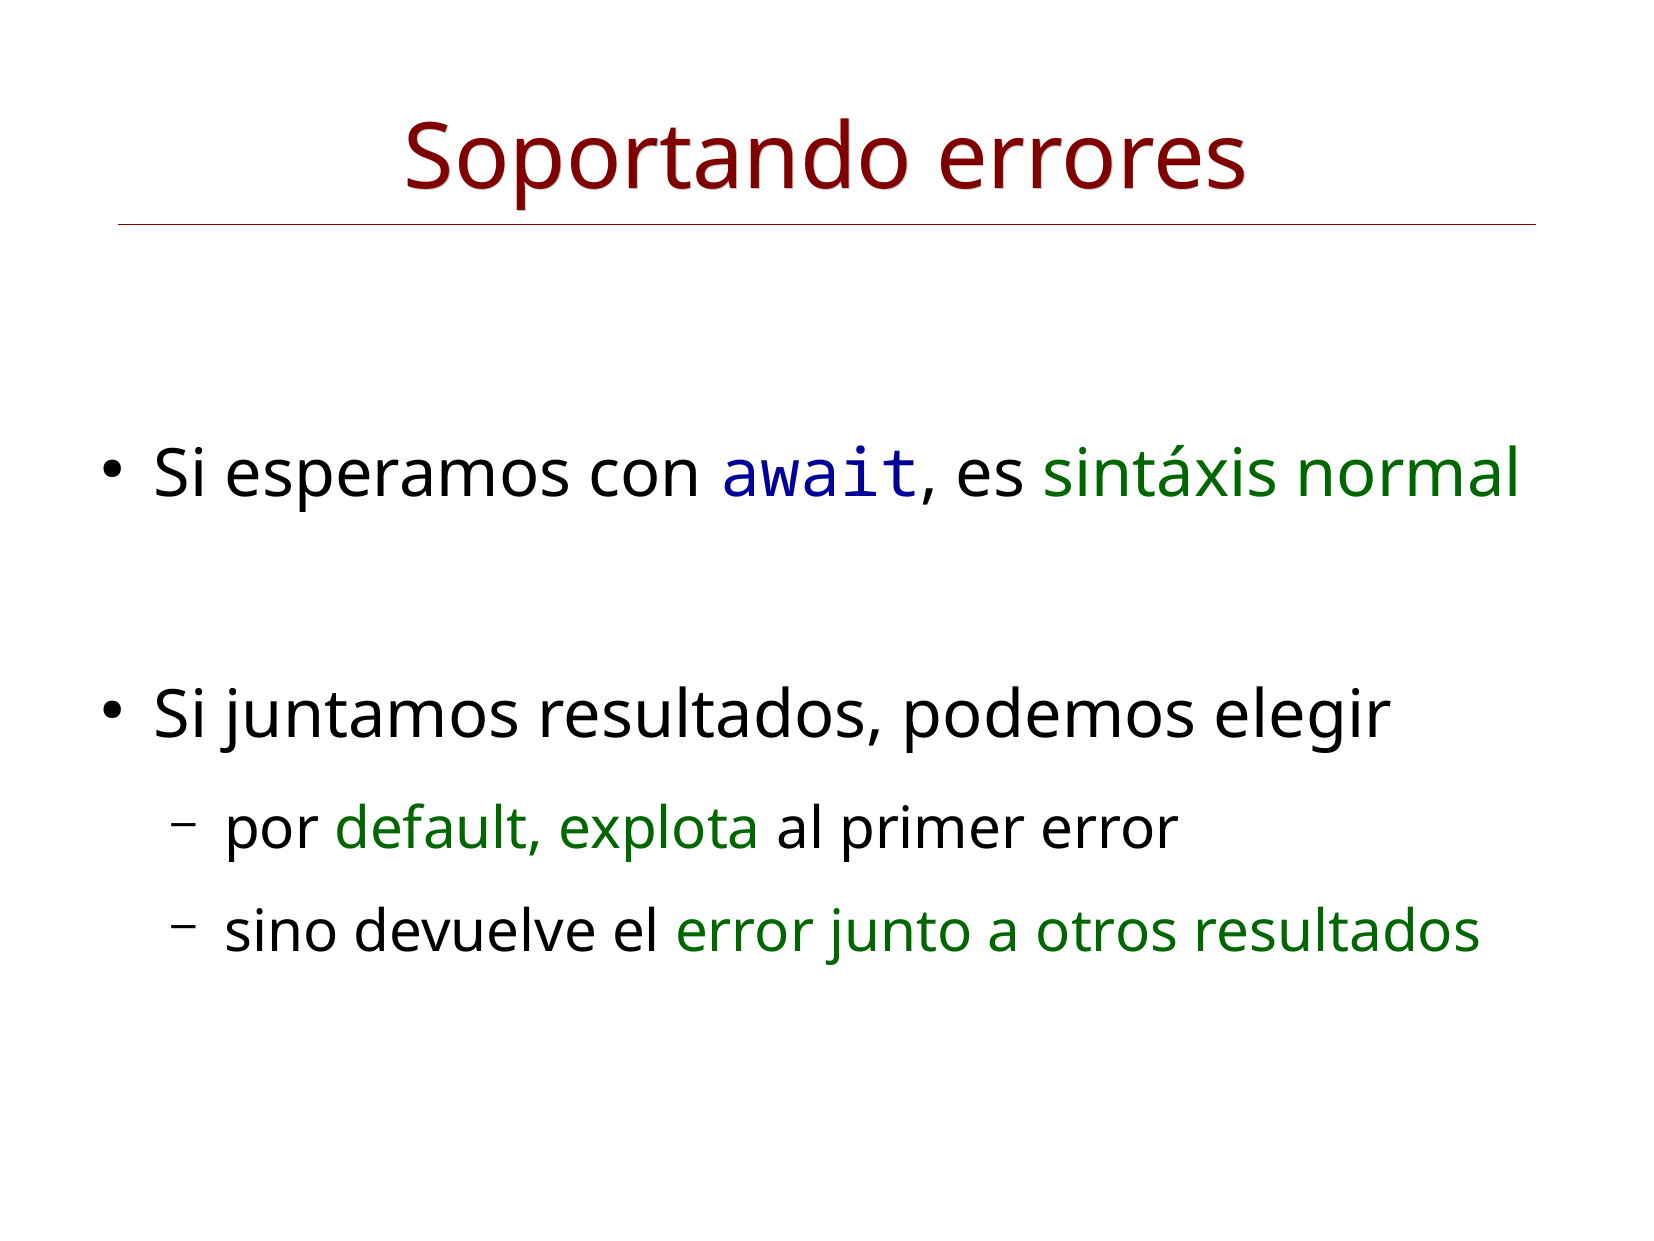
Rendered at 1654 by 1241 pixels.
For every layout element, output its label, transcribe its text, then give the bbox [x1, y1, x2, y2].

title Soportando errores [82, 49, 1571, 257]
list Si esperamos con await, es sintáxis normal Si juntamos resultados, podemos elegir por default, explota al primer error sino devuelve el error junto a otros resultados [82, 425, 1571, 1010]
